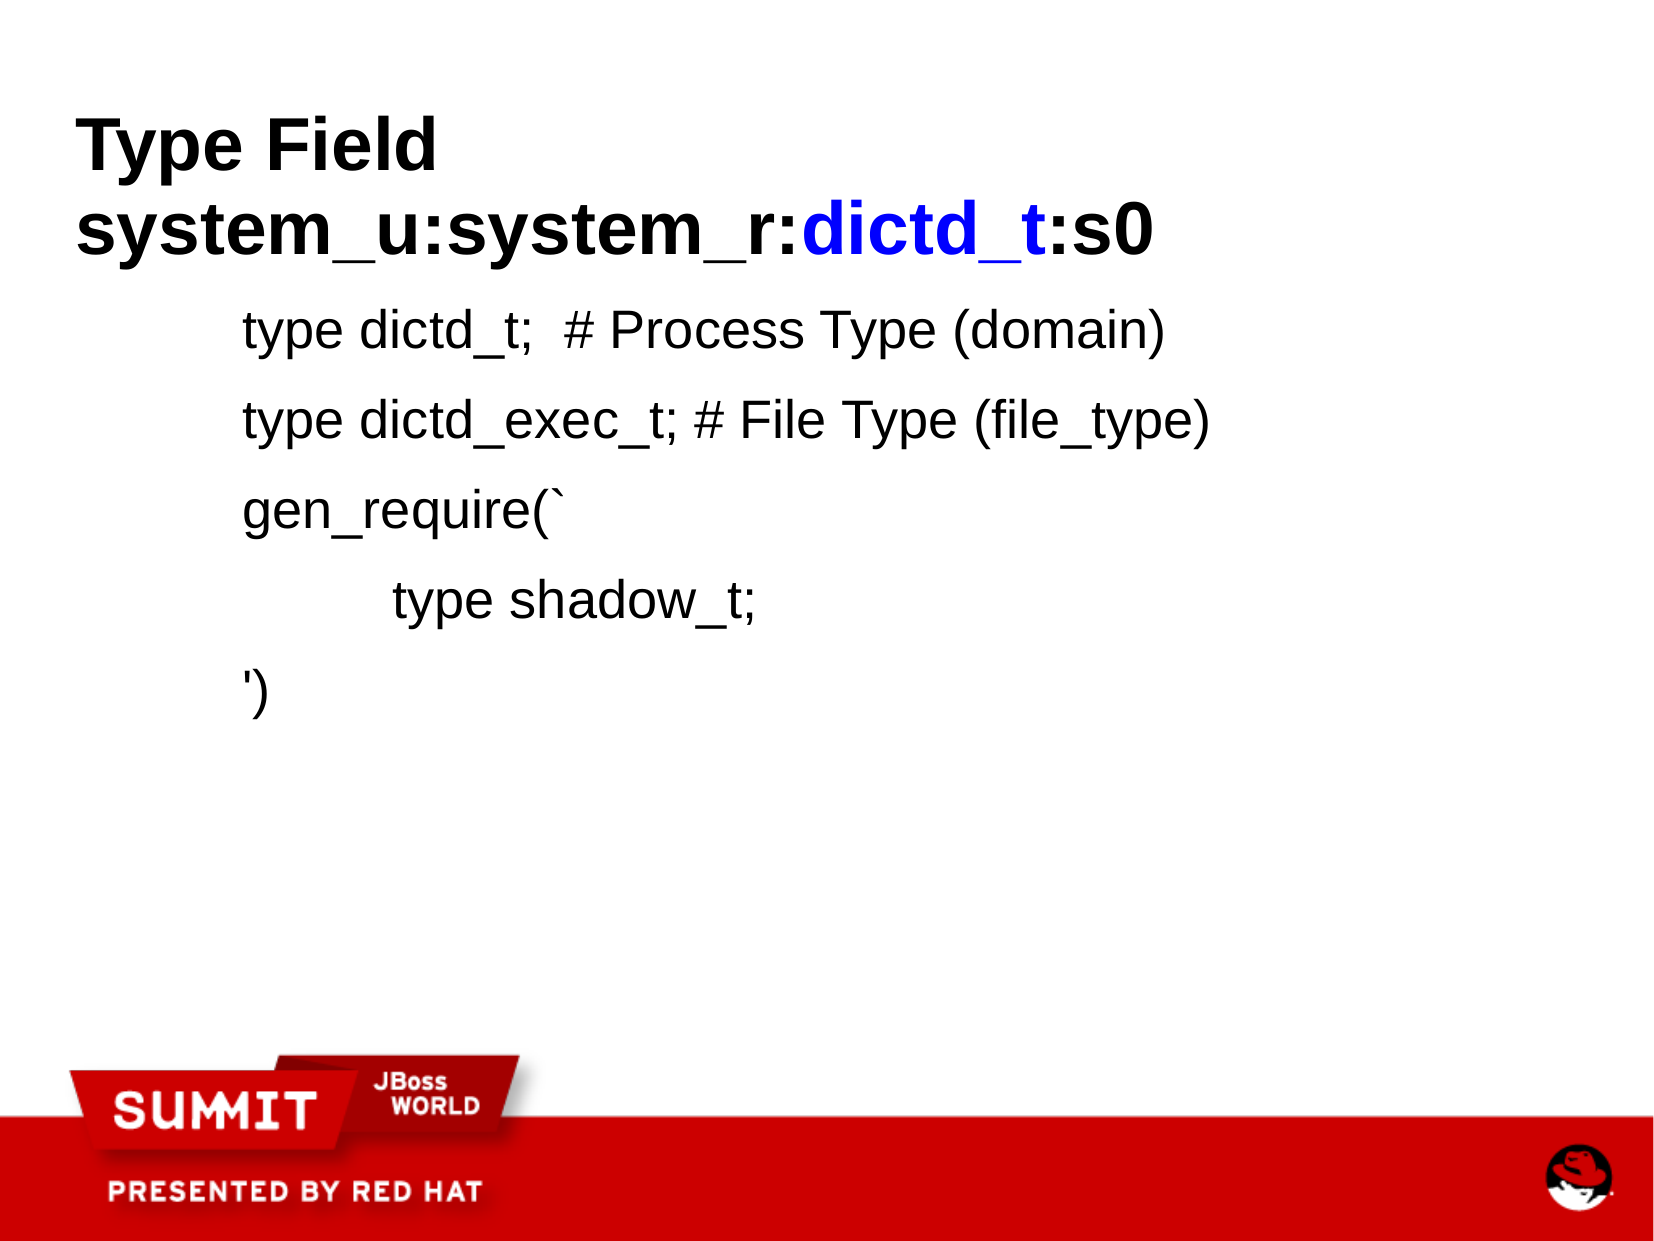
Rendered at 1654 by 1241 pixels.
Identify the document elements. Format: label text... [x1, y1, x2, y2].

picture [0, 1043, 1654, 1241]
list type dictd_t; # Process Type (domain) type dictd_exec_t; # File Type (file_type) gen_require(` type shadow_t; ') [242, 299, 1648, 1032]
title Type Field system_u:system_r:dictd_t:s0 [75, 102, 1481, 271]
